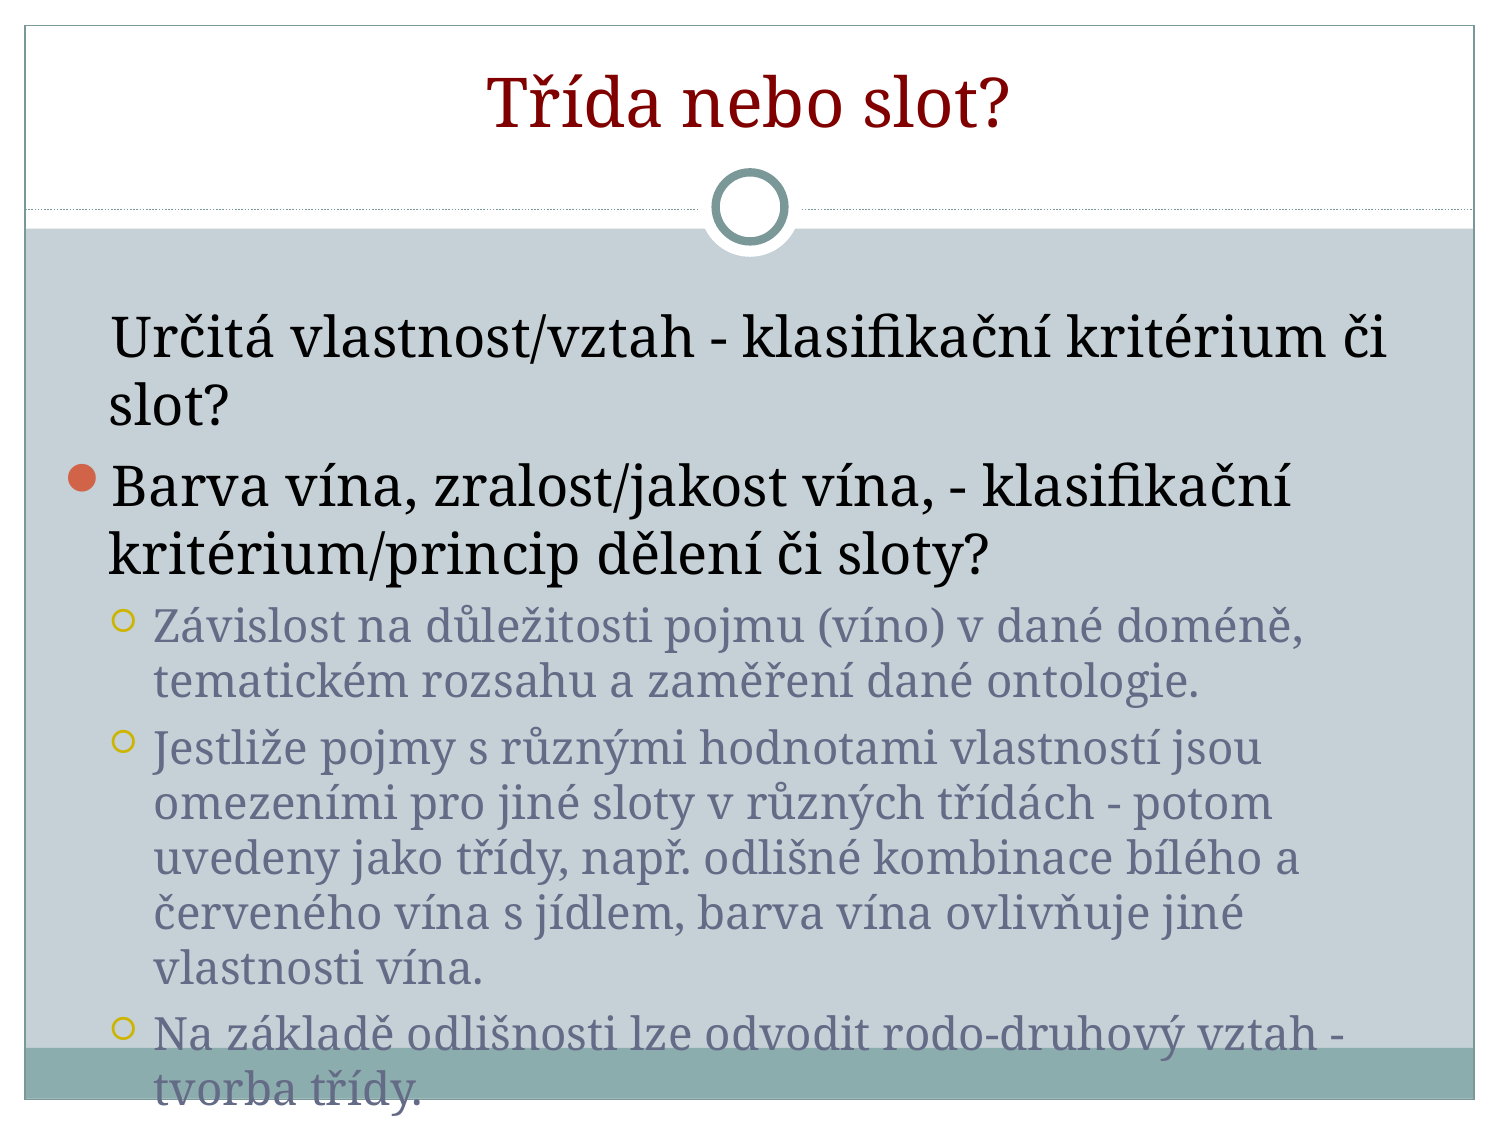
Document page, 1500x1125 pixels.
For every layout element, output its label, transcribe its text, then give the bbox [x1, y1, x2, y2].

title Třída nebo slot? [49, 29, 1450, 170]
list Určitá vlastnost/vztah - klasifikační kritérium či slot? Barva vína, zralost/jakost vína, - klasifikační kritérium/princip dělení či sloty? Závislost na důležitosti pojmu (víno) v dané doméně, tematickém rozsahu a zaměření dané ontologie. Jestliže pojmy s různými hodnotami vlastností jsou omezeními pro jiné sloty v různých třídách - potom uvedeny jako třídy, např. odlišné kombinace bílého a červeného vína s jídlem, barva vína ovlivňuje jiné vlastnosti vína. Na základě odlišnosti lze odvodit rodo-druhový vztah - tvorba třídy. [49, 249, 1450, 1006]
